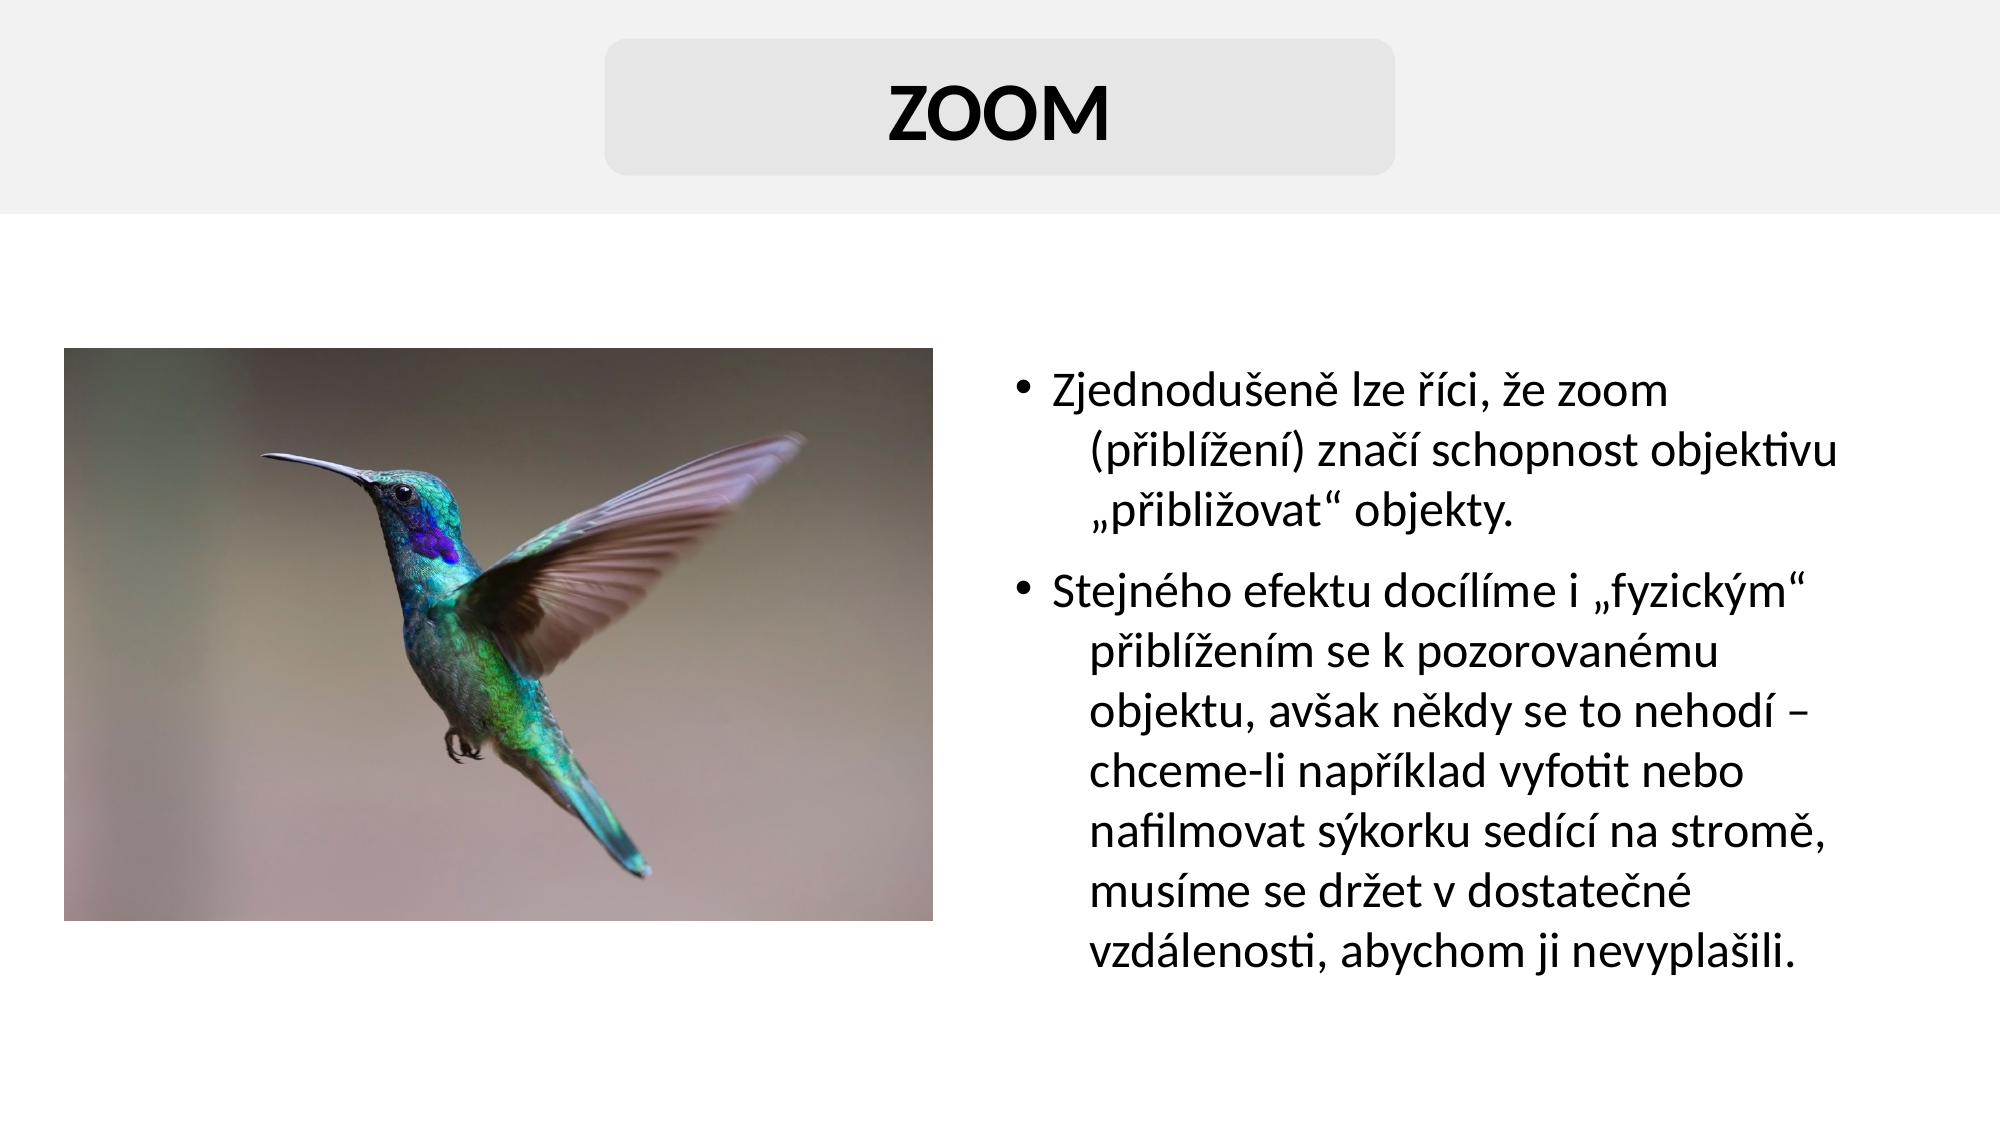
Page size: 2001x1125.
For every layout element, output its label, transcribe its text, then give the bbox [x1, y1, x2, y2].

text_box ZOOM [604, 38, 1396, 176]
text_box [0, 0, 2000, 214]
picture [64, 348, 933, 921]
text_box Zjednodušeně lze říci, že zoom (přiblížení) značí schopnost objektivu „přibližovat“ objekty. Stejného efektu docílíme i „fyzickým“ přiblížením se k pozorovanému objektu, avšak někdy se to nehodí – chceme-li například vyfotit nebo nafilmovat sýkorku sedící na stromě, musíme se držet v dostatečné vzdálenosti, abychom ji nevyplašili. [999, 348, 1909, 777]
